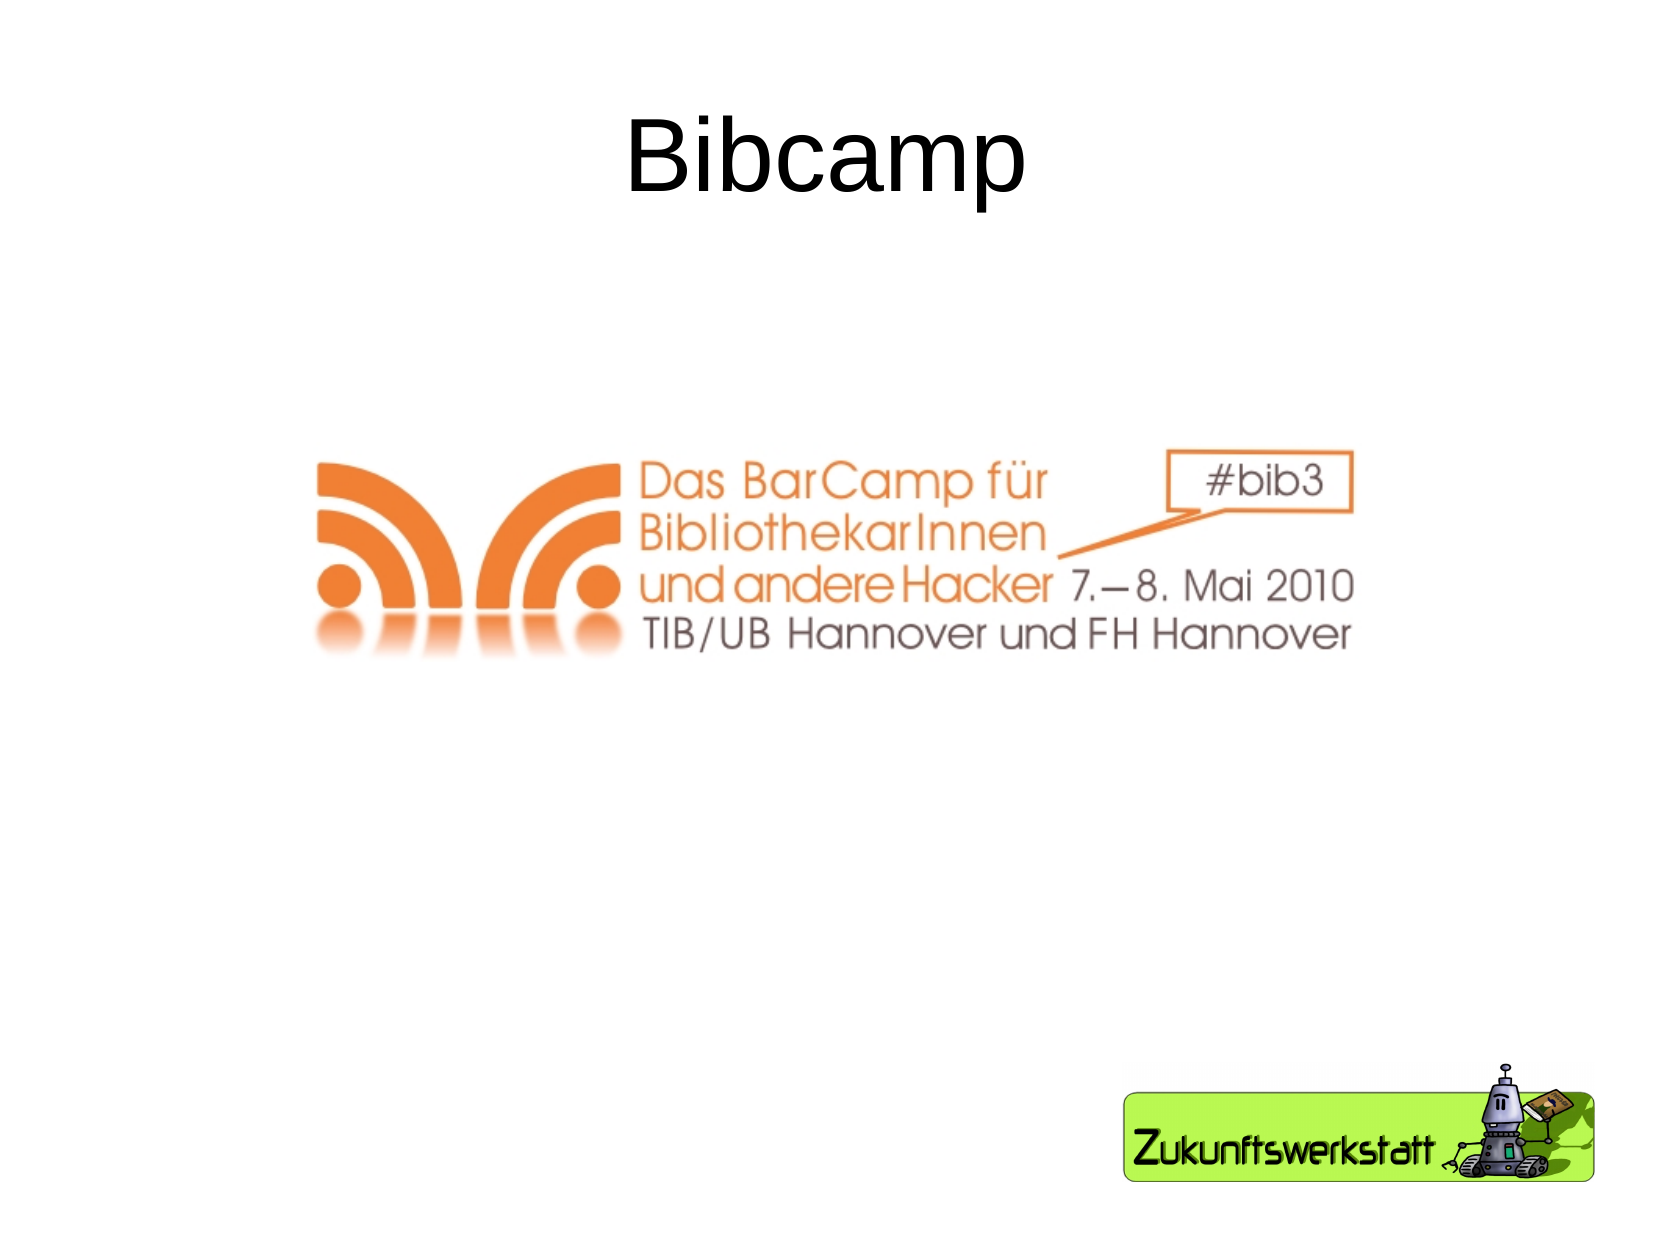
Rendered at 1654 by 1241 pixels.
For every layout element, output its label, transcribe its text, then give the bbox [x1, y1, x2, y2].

picture [236, 442, 1440, 662]
picture [1122, 1062, 1595, 1182]
title Bibcamp [82, 56, 1571, 249]
